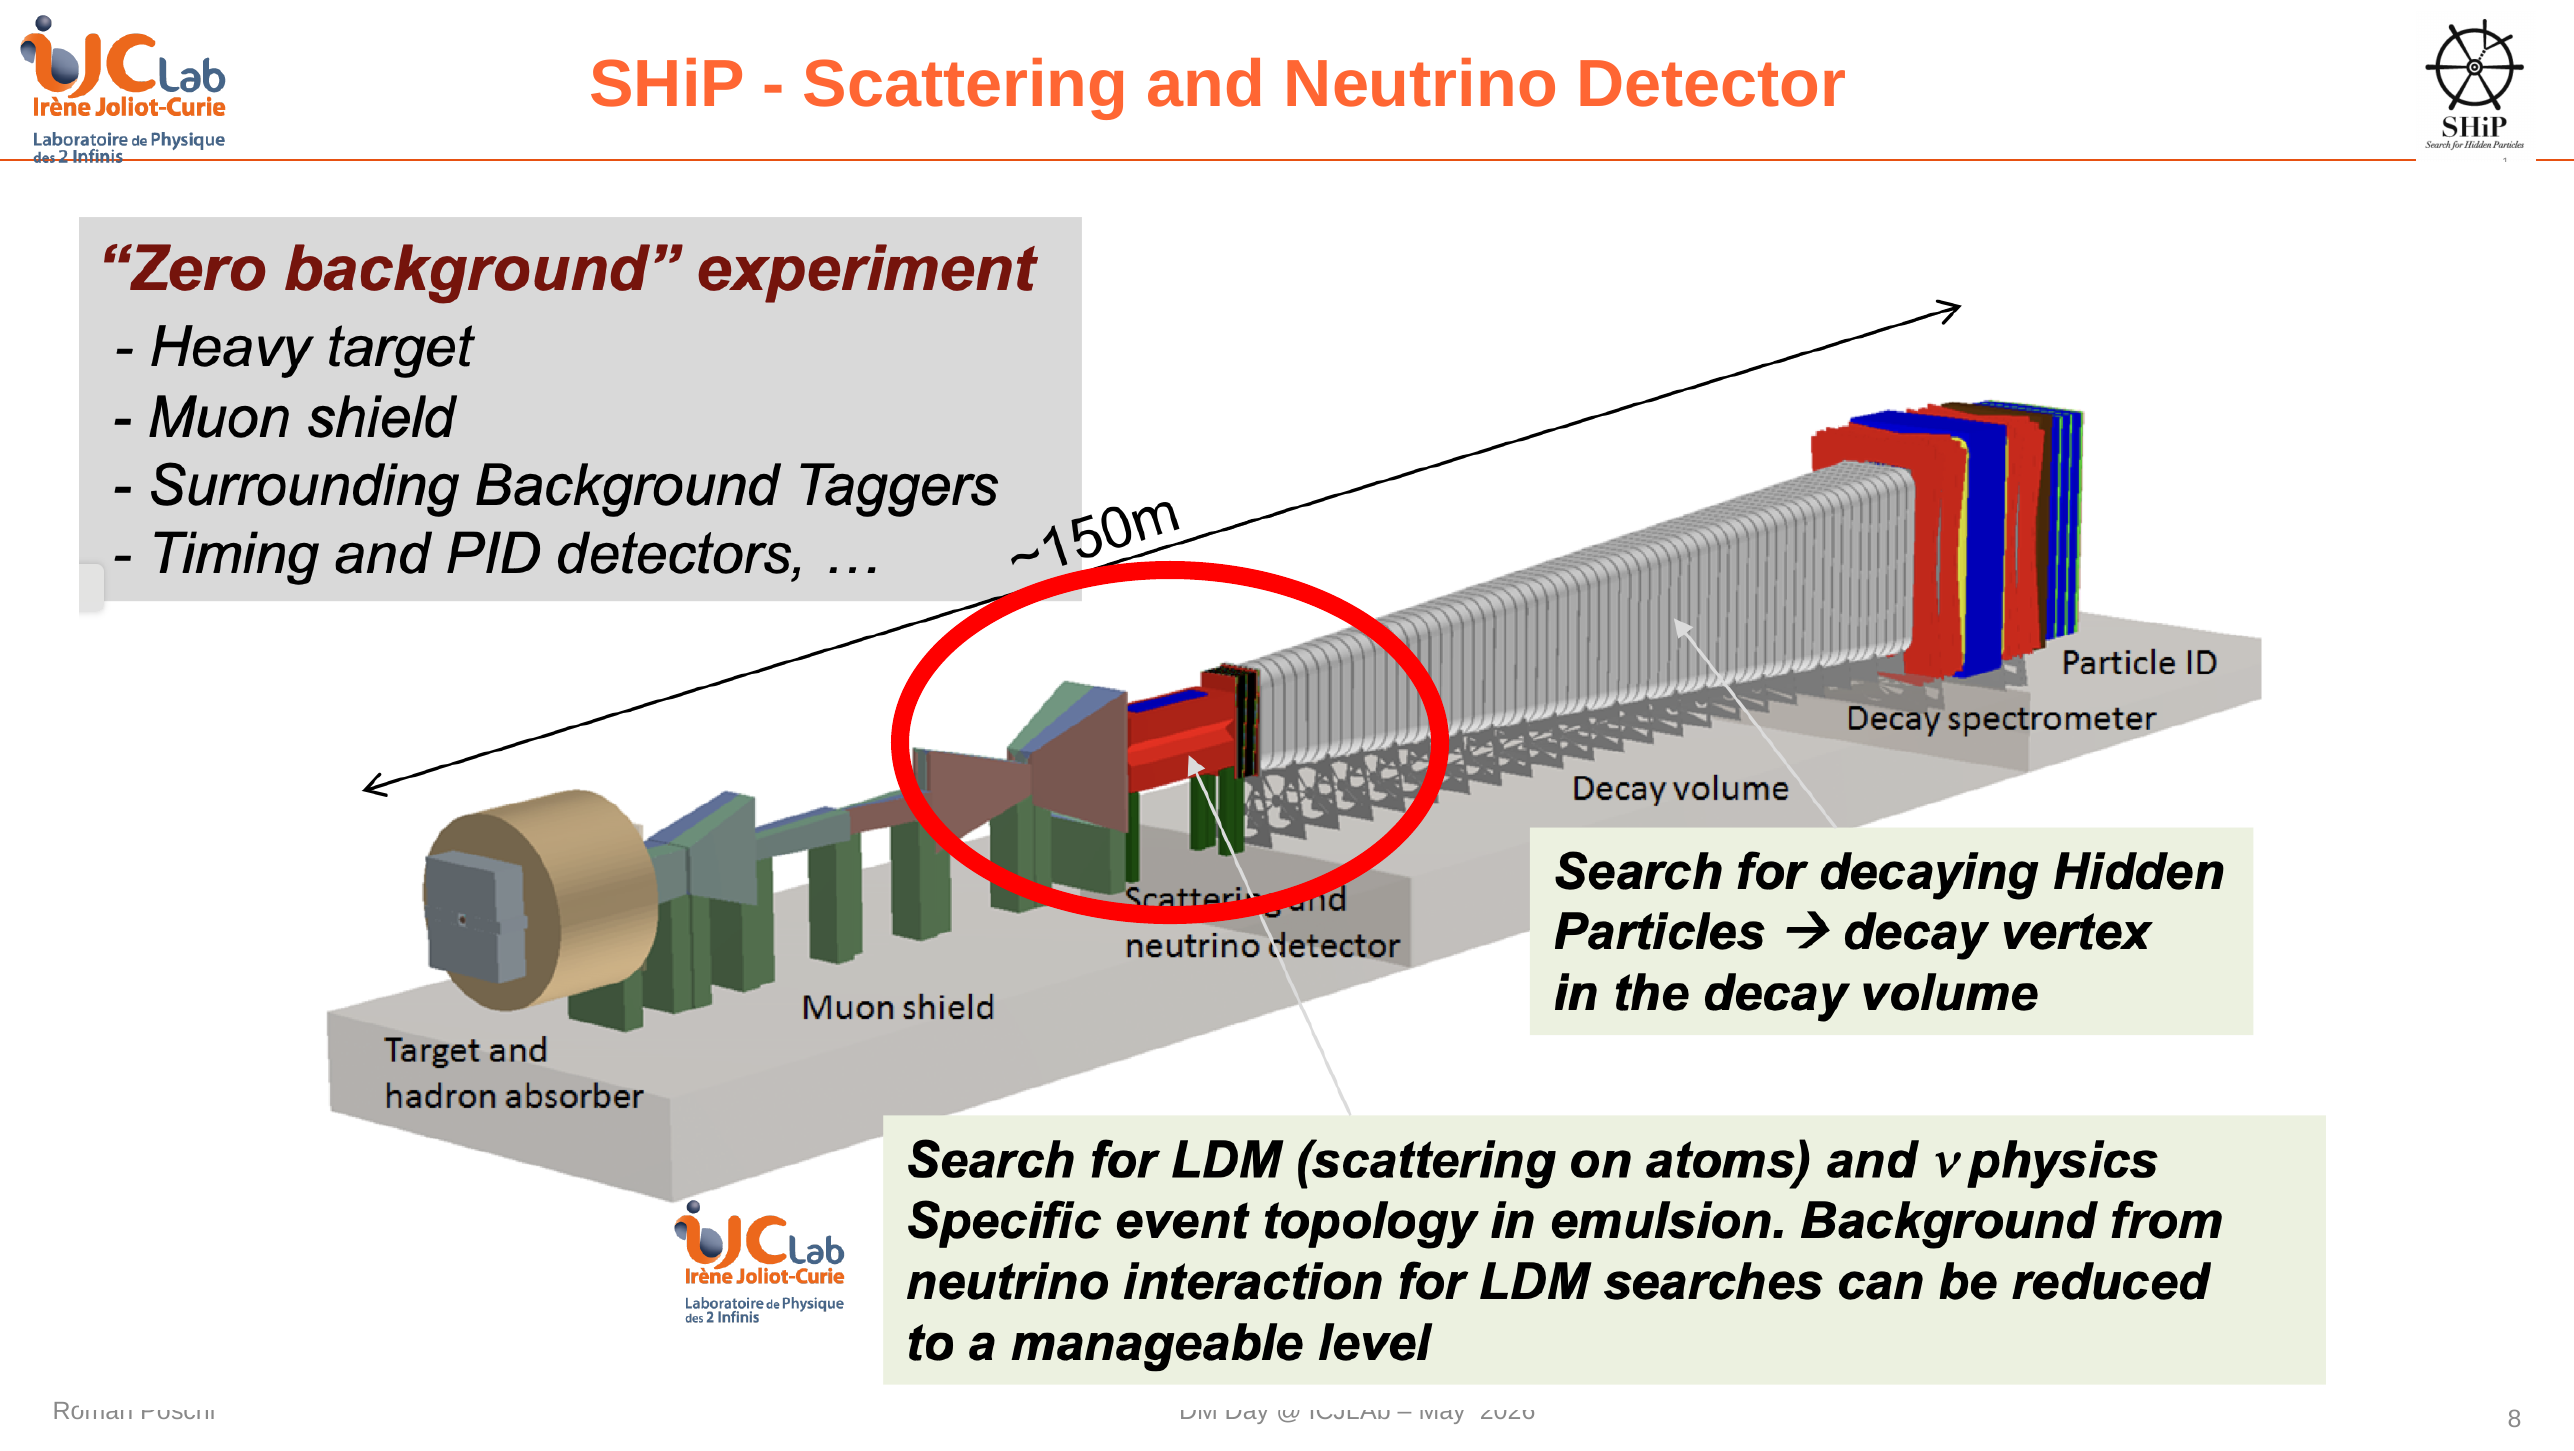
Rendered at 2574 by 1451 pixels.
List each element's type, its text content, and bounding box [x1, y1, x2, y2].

title SHiP - Scattering and Neutrino Detector [69, 34, 2387, 132]
picture [4, 0, 241, 178]
picture [2416, 11, 2536, 162]
picture [79, 209, 2326, 1411]
